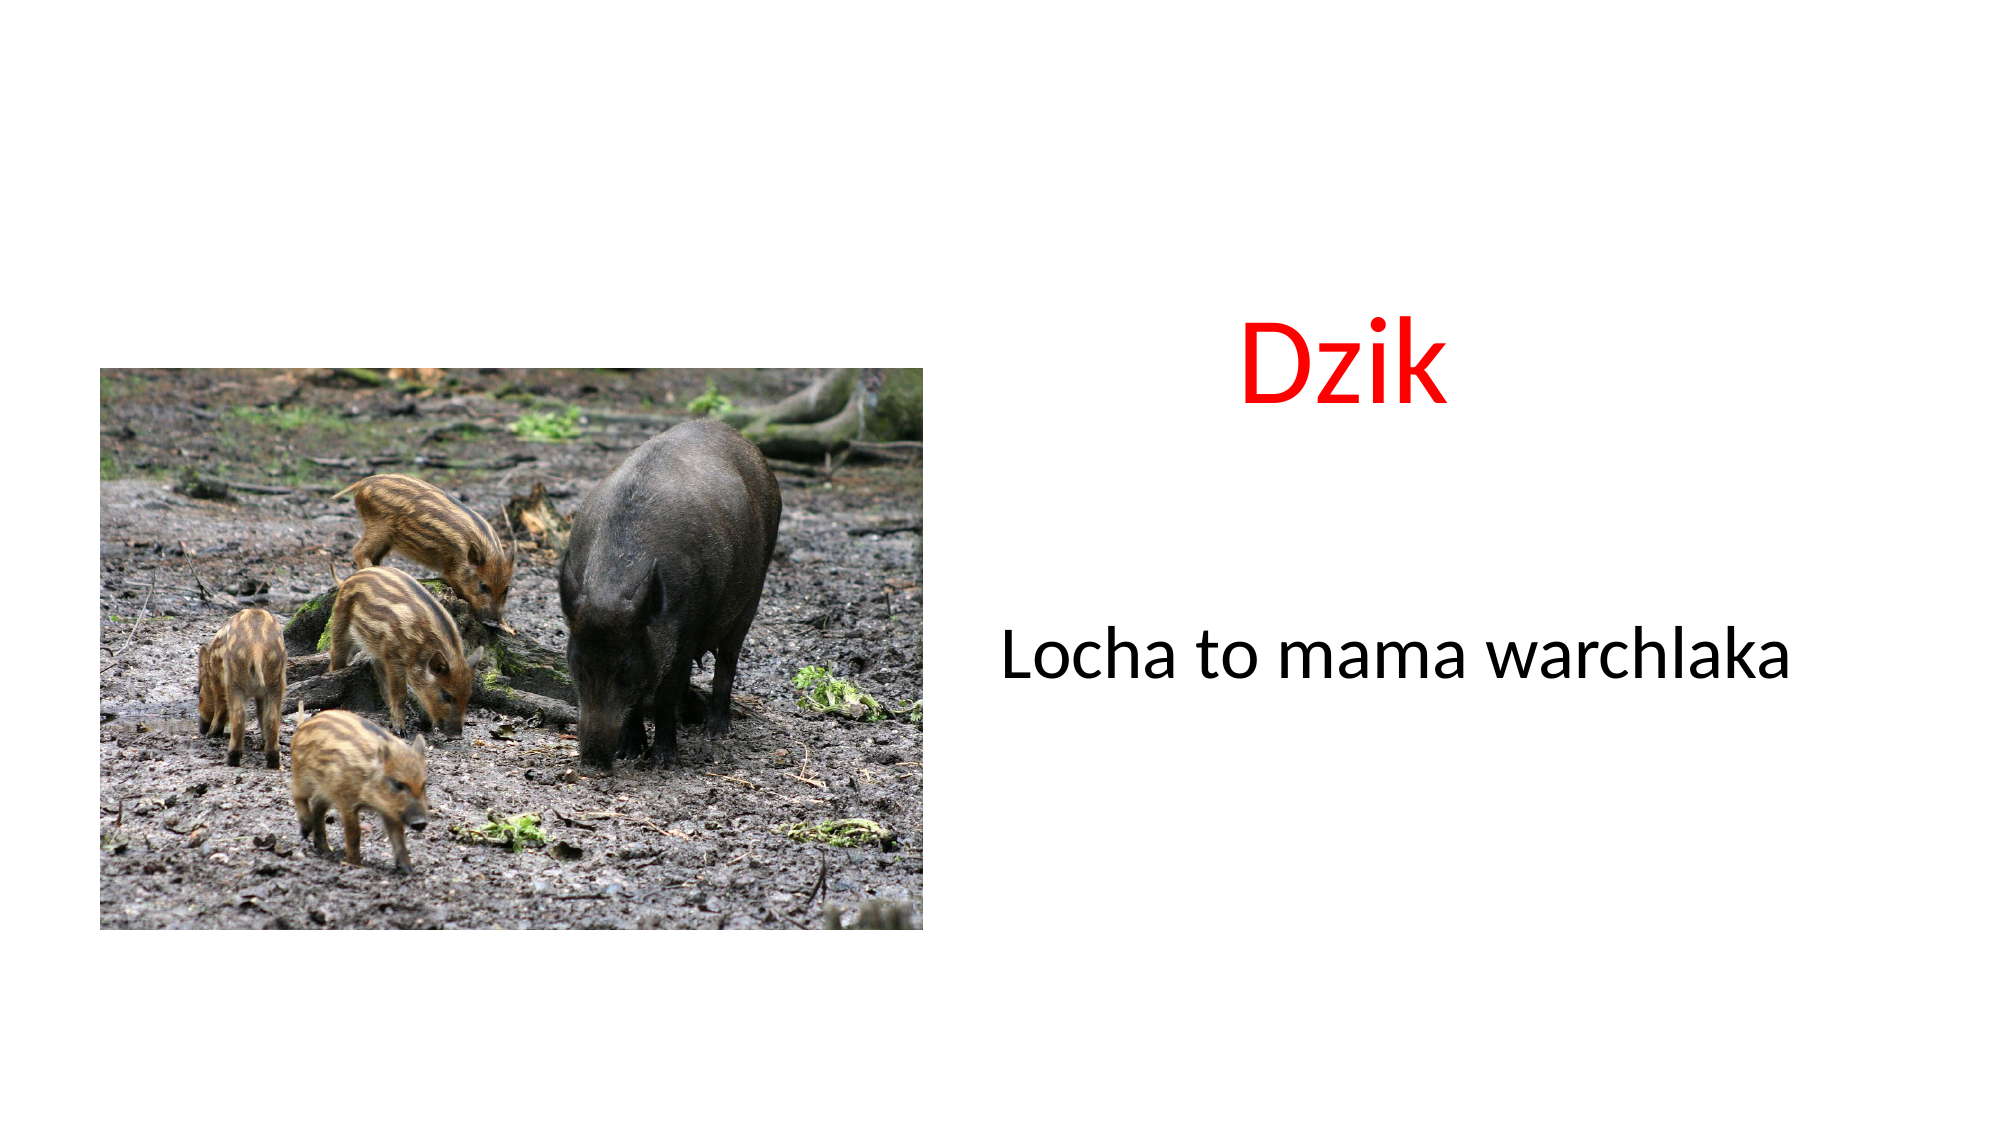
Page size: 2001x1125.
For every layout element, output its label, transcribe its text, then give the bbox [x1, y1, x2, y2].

picture [100, 368, 923, 931]
text_box Dzik [1222, 271, 1525, 439]
text_box Locha to mama warchlaka [985, 596, 1816, 703]
